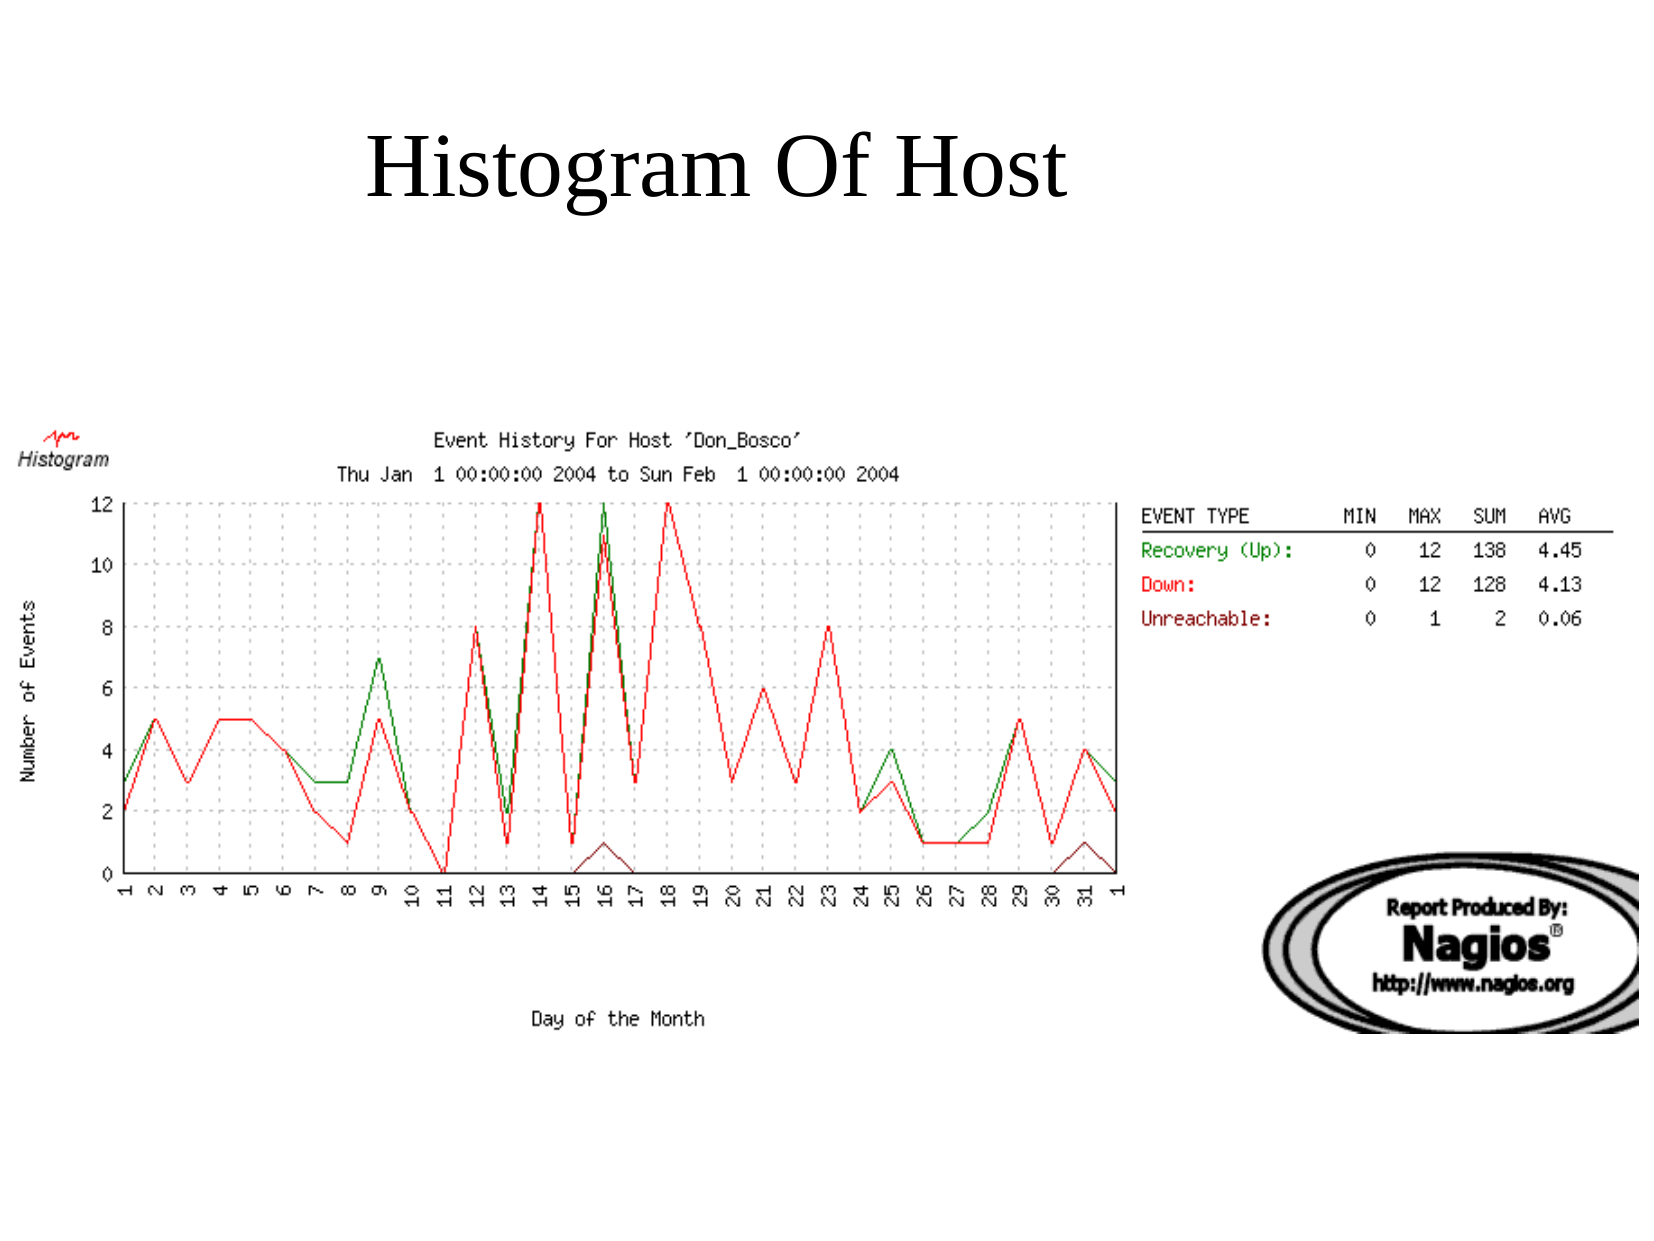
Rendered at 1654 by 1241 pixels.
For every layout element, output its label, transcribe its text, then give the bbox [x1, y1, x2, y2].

picture [15, 427, 1639, 1034]
text_box Histogram Of Host [365, 109, 1067, 220]
